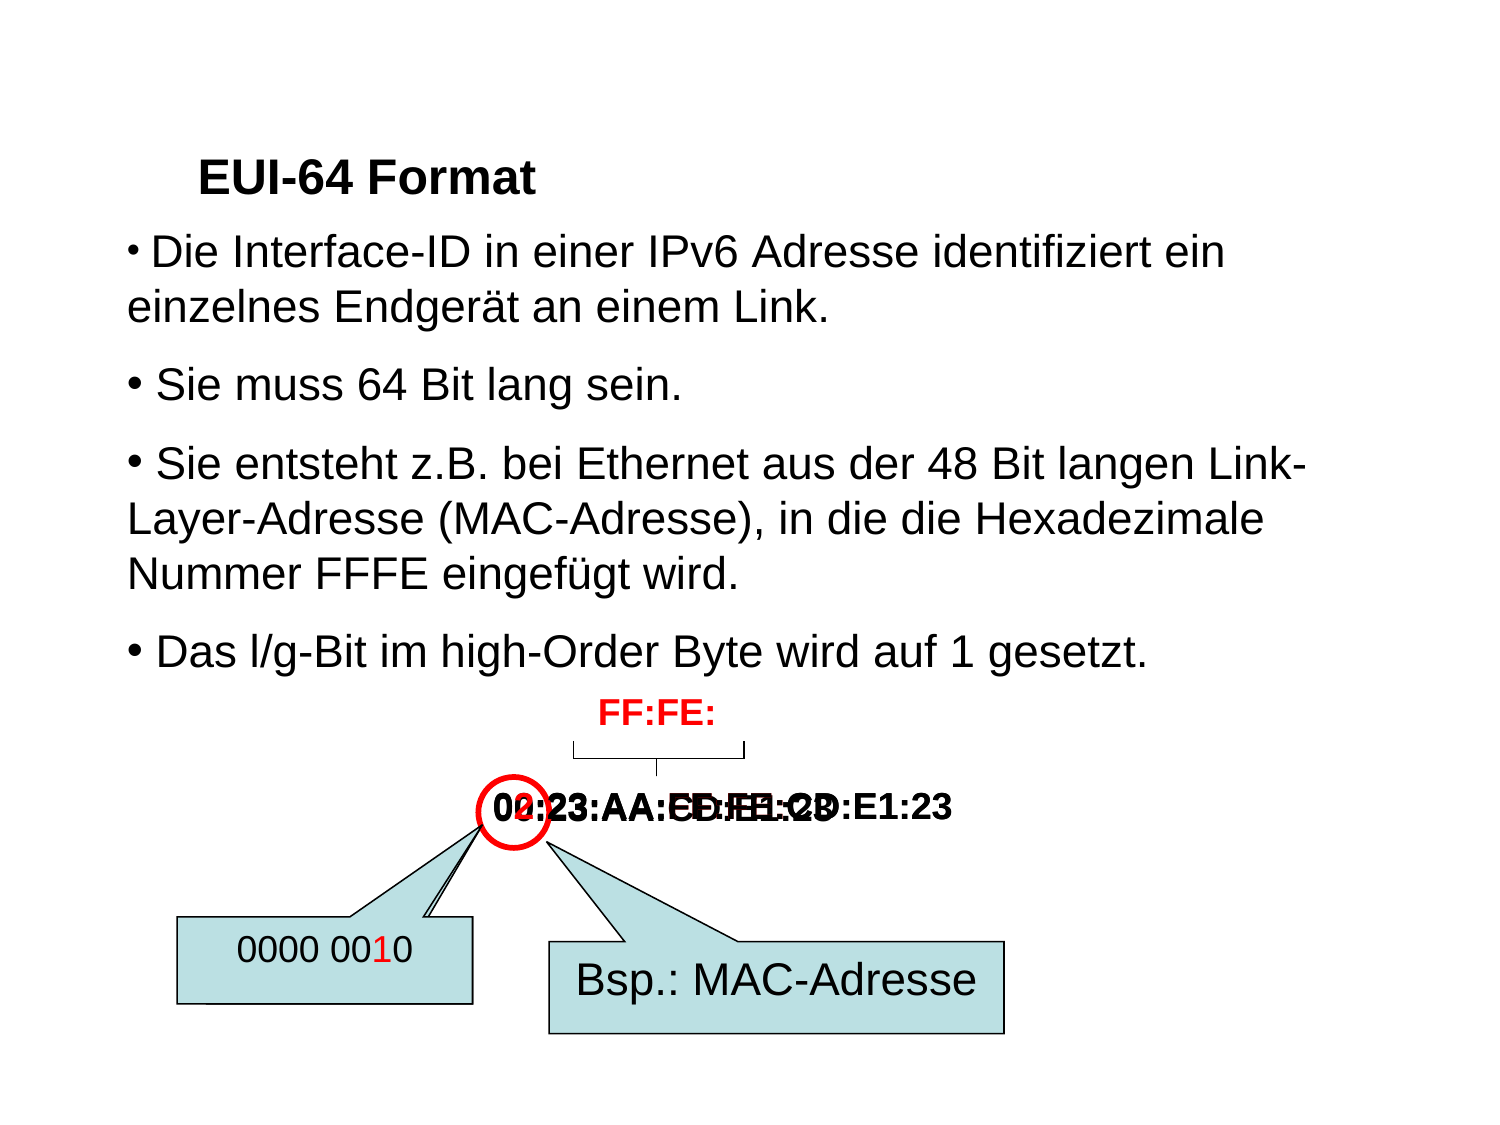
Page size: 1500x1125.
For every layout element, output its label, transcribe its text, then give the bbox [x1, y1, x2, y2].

text_box Die Interface-ID in einer IPv6 Adresse identifiziert ein einzelnes Endgerät an einem Link. Sie muss 64 Bit lang sein. Sie entsteht z.B. bei Ethernet aus der 48 Bit langen Link-Layer-Adresse (MAC-Adresse), in die die Hexadezimale Nummer FFFE eingefügt wird. Das l/g-Bit im high-Order Byte wird auf 1 gesetzt. [112, 214, 1400, 685]
text_box FF:FE: [583, 680, 786, 742]
text_box 0000 0000 [425, 842, 473, 916]
text_box EUI-64 Format [183, 137, 1058, 213]
text_box 02:23:AA:FF:FE:CD:E1:23 [478, 773, 1152, 835]
text_box 0000 0010 [177, 827, 478, 1004]
text_box Bsp.: MAC-Adresse [546, 841, 1004, 1034]
